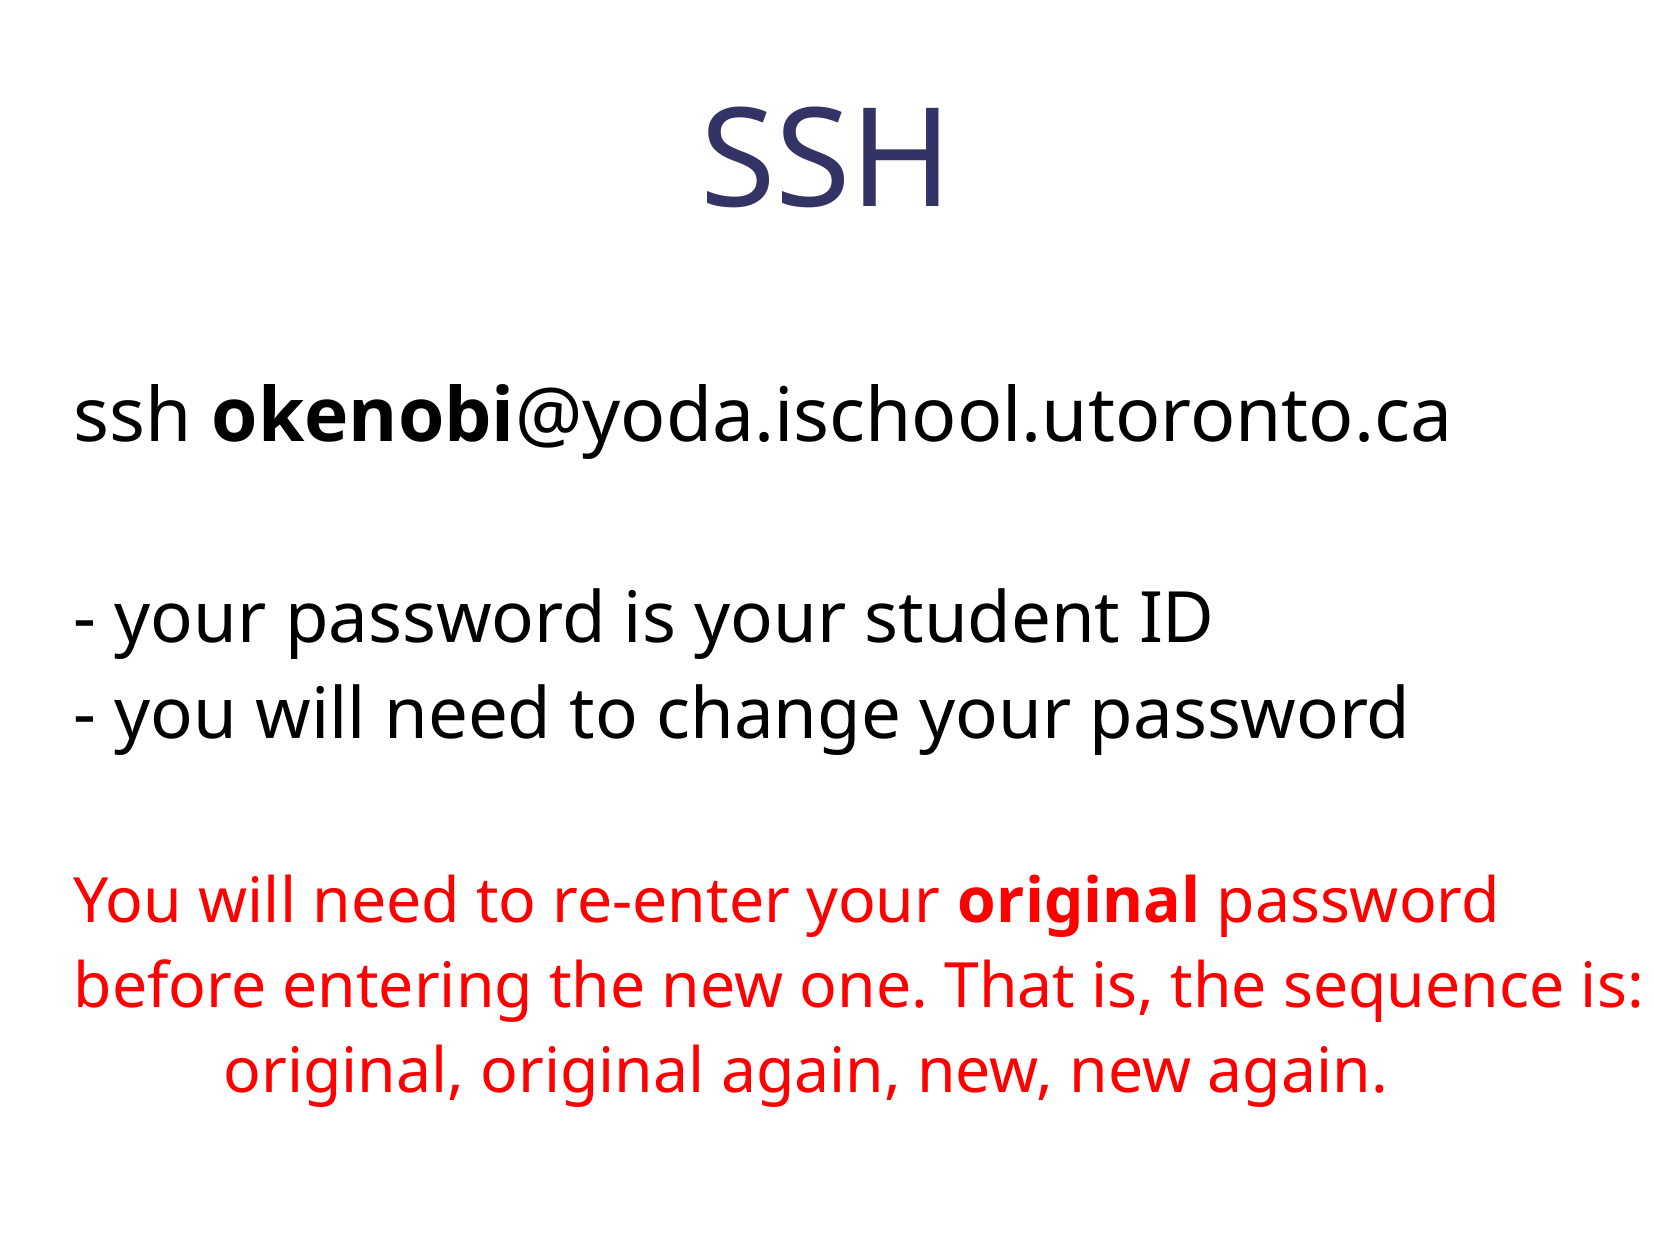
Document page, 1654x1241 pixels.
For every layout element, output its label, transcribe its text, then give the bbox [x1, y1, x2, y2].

title SSH [82, 56, 1571, 250]
text_box ssh okenobi@yoda.ischool.utoronto.ca - your password is your student ID - you will need to change your password You will need to re-enter your original password before entering the new one. That is, the sequence is: original, original again, new, new again. [59, 354, 1654, 1113]
